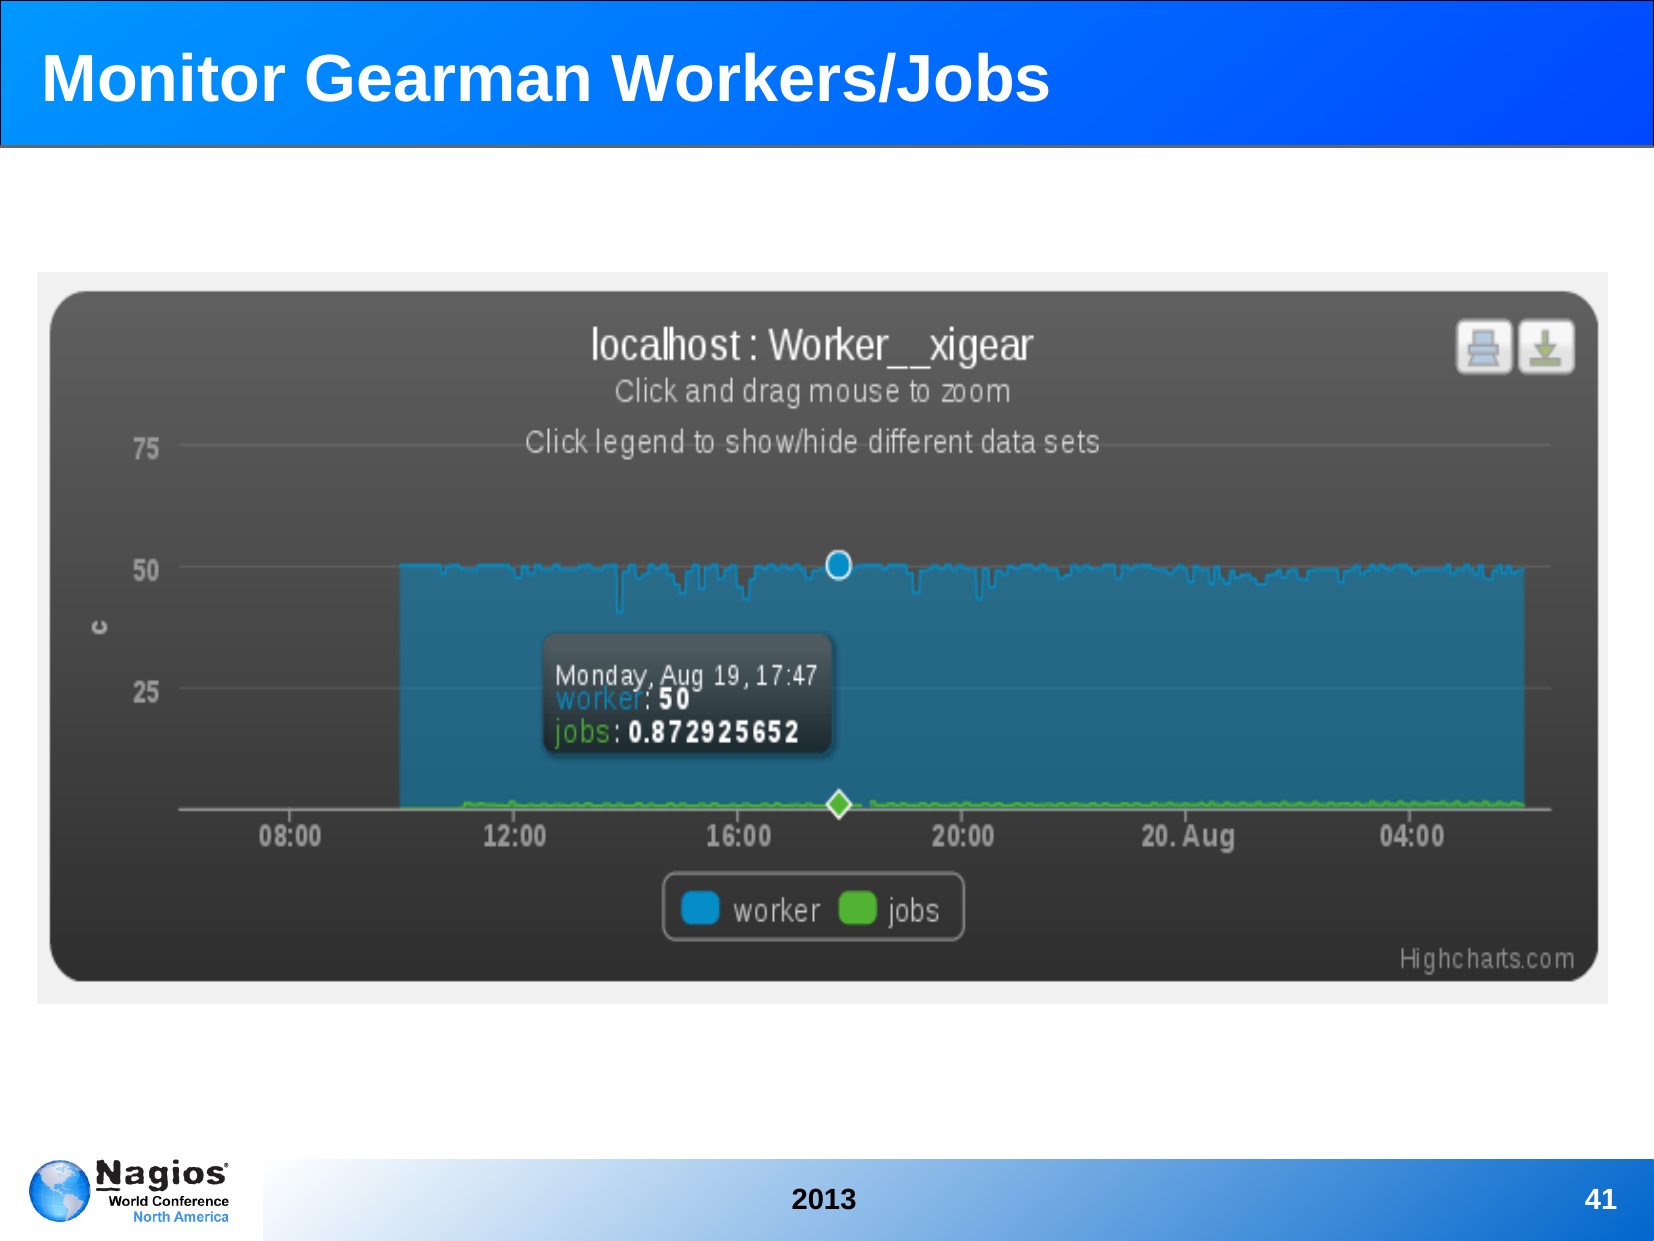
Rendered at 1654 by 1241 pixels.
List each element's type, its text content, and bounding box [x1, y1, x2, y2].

picture [37, 272, 1608, 1004]
title Monitor Gearman Workers/Jobs [41, 36, 1248, 120]
picture [29, 1159, 229, 1235]
